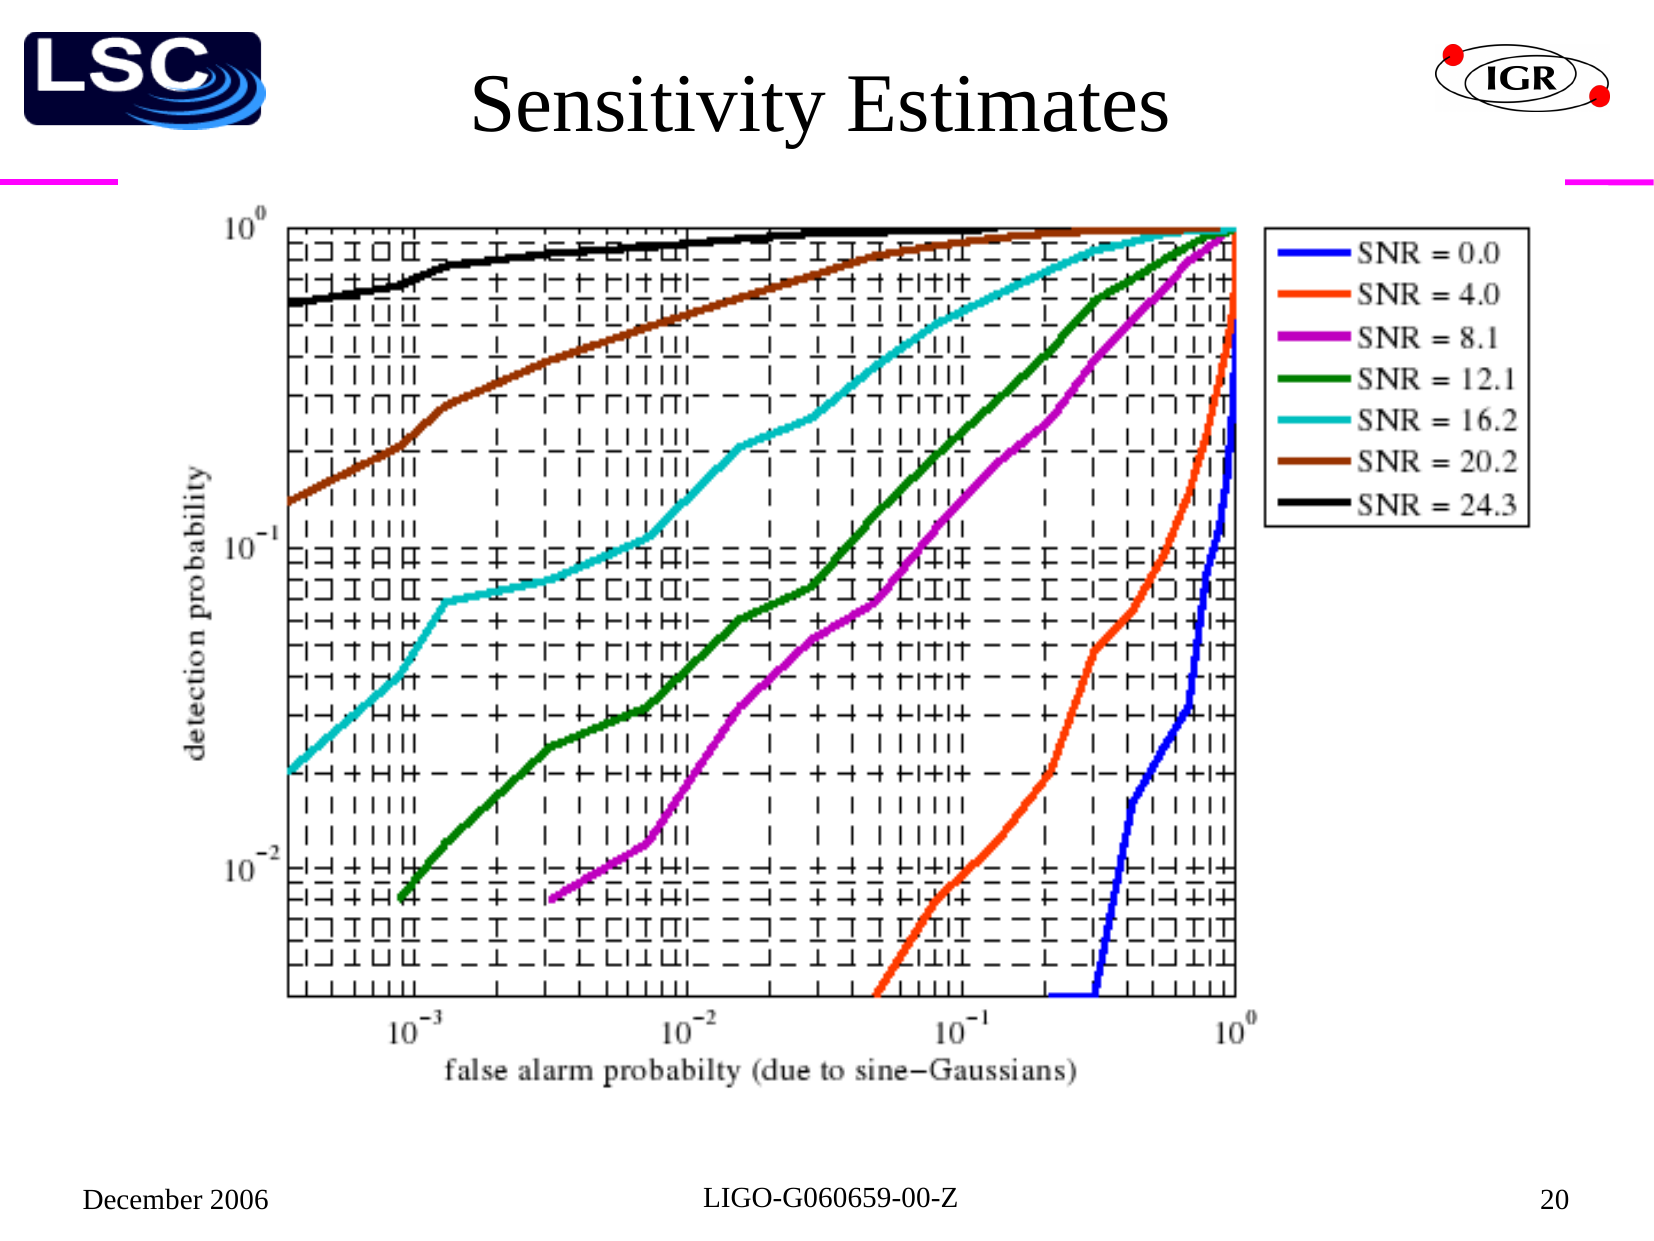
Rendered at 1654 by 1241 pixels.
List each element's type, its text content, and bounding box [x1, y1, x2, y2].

picture [118, 177, 1565, 1123]
picture [1565, 44, 1610, 112]
title Sensitivity Estimates [76, 0, 1565, 207]
picture [24, 32, 76, 130]
